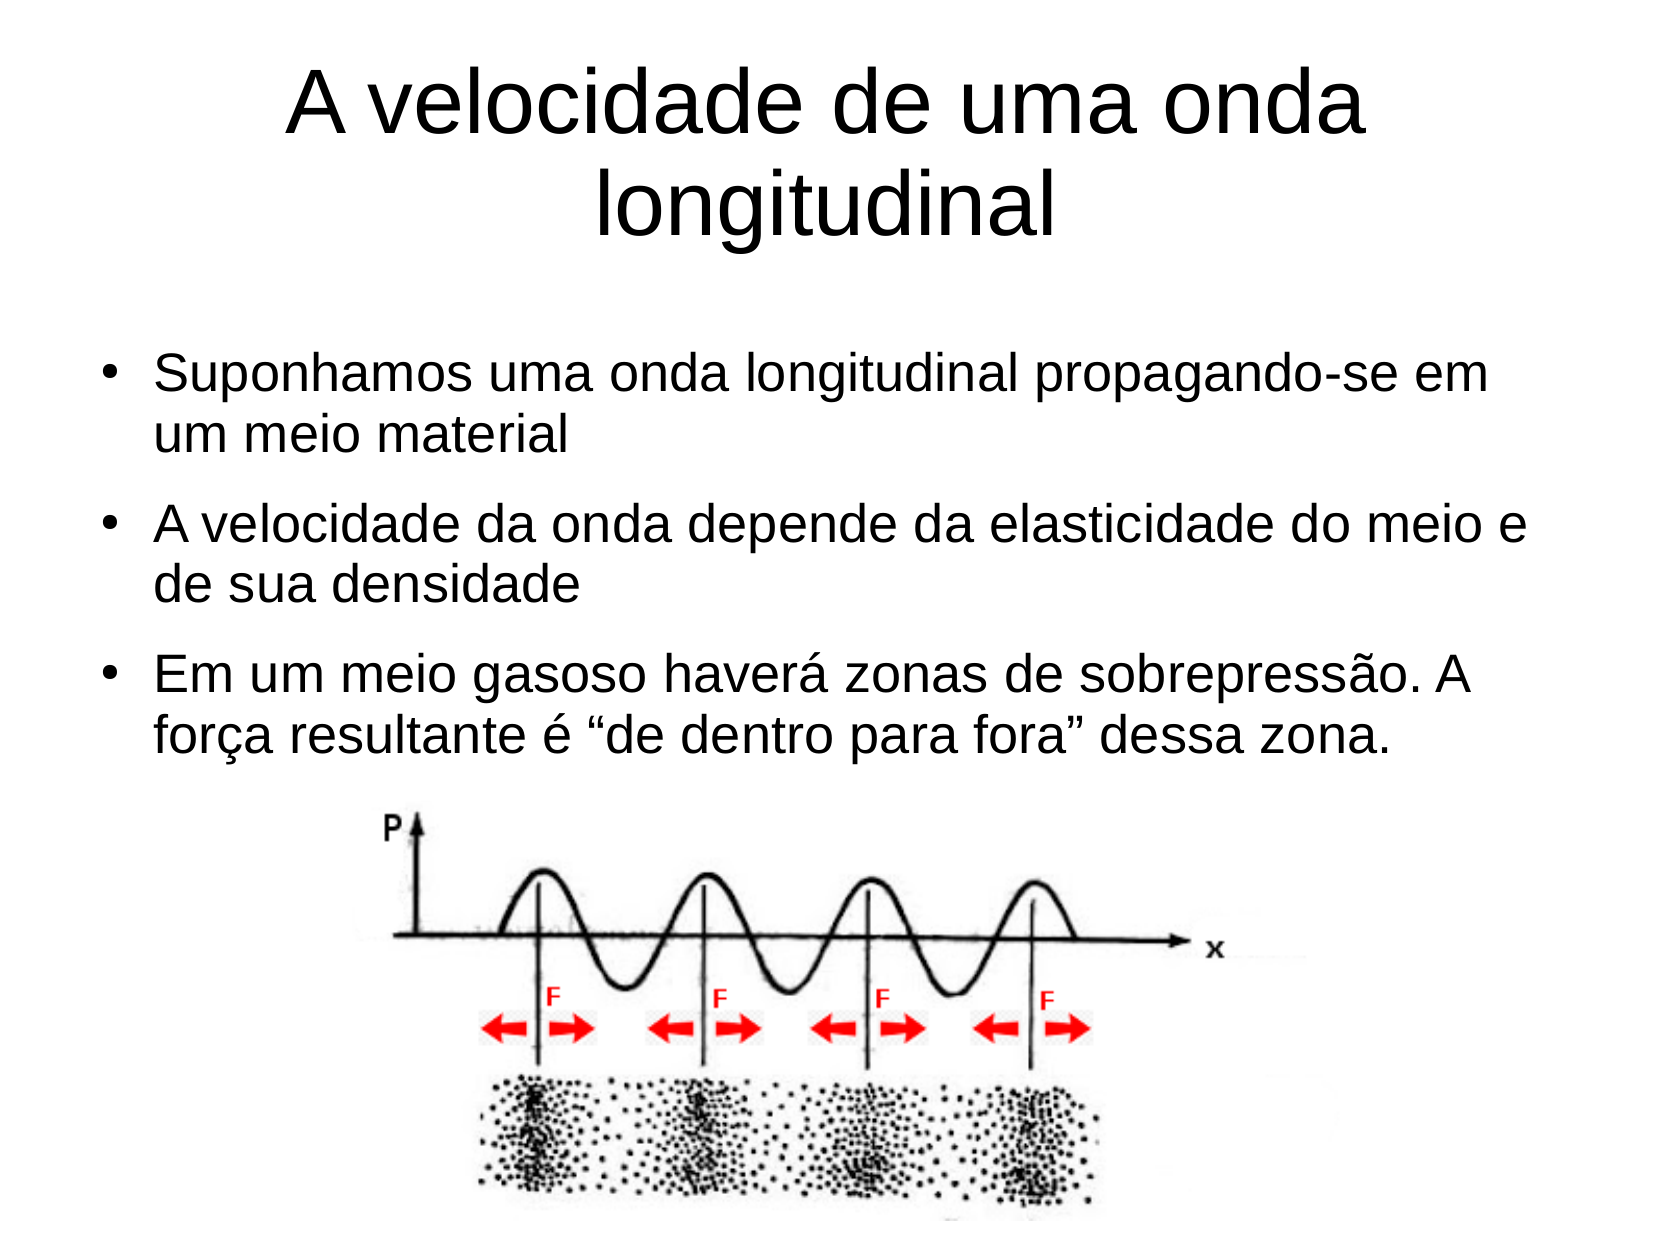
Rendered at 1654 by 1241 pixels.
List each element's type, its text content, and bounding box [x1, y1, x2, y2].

list Suponhamos uma onda longitudinal propagando-se em um meio material A velocidade da onda depende da elasticidade do meio e de sua densidade Em um meio gasoso haverá zonas de sobrepressão. A força resultante é “de dentro para fora” dessa zona. [82, 342, 1571, 1175]
title A velocidade de uma onda longitudinal [82, 49, 1571, 257]
picture [352, 800, 1373, 1221]
